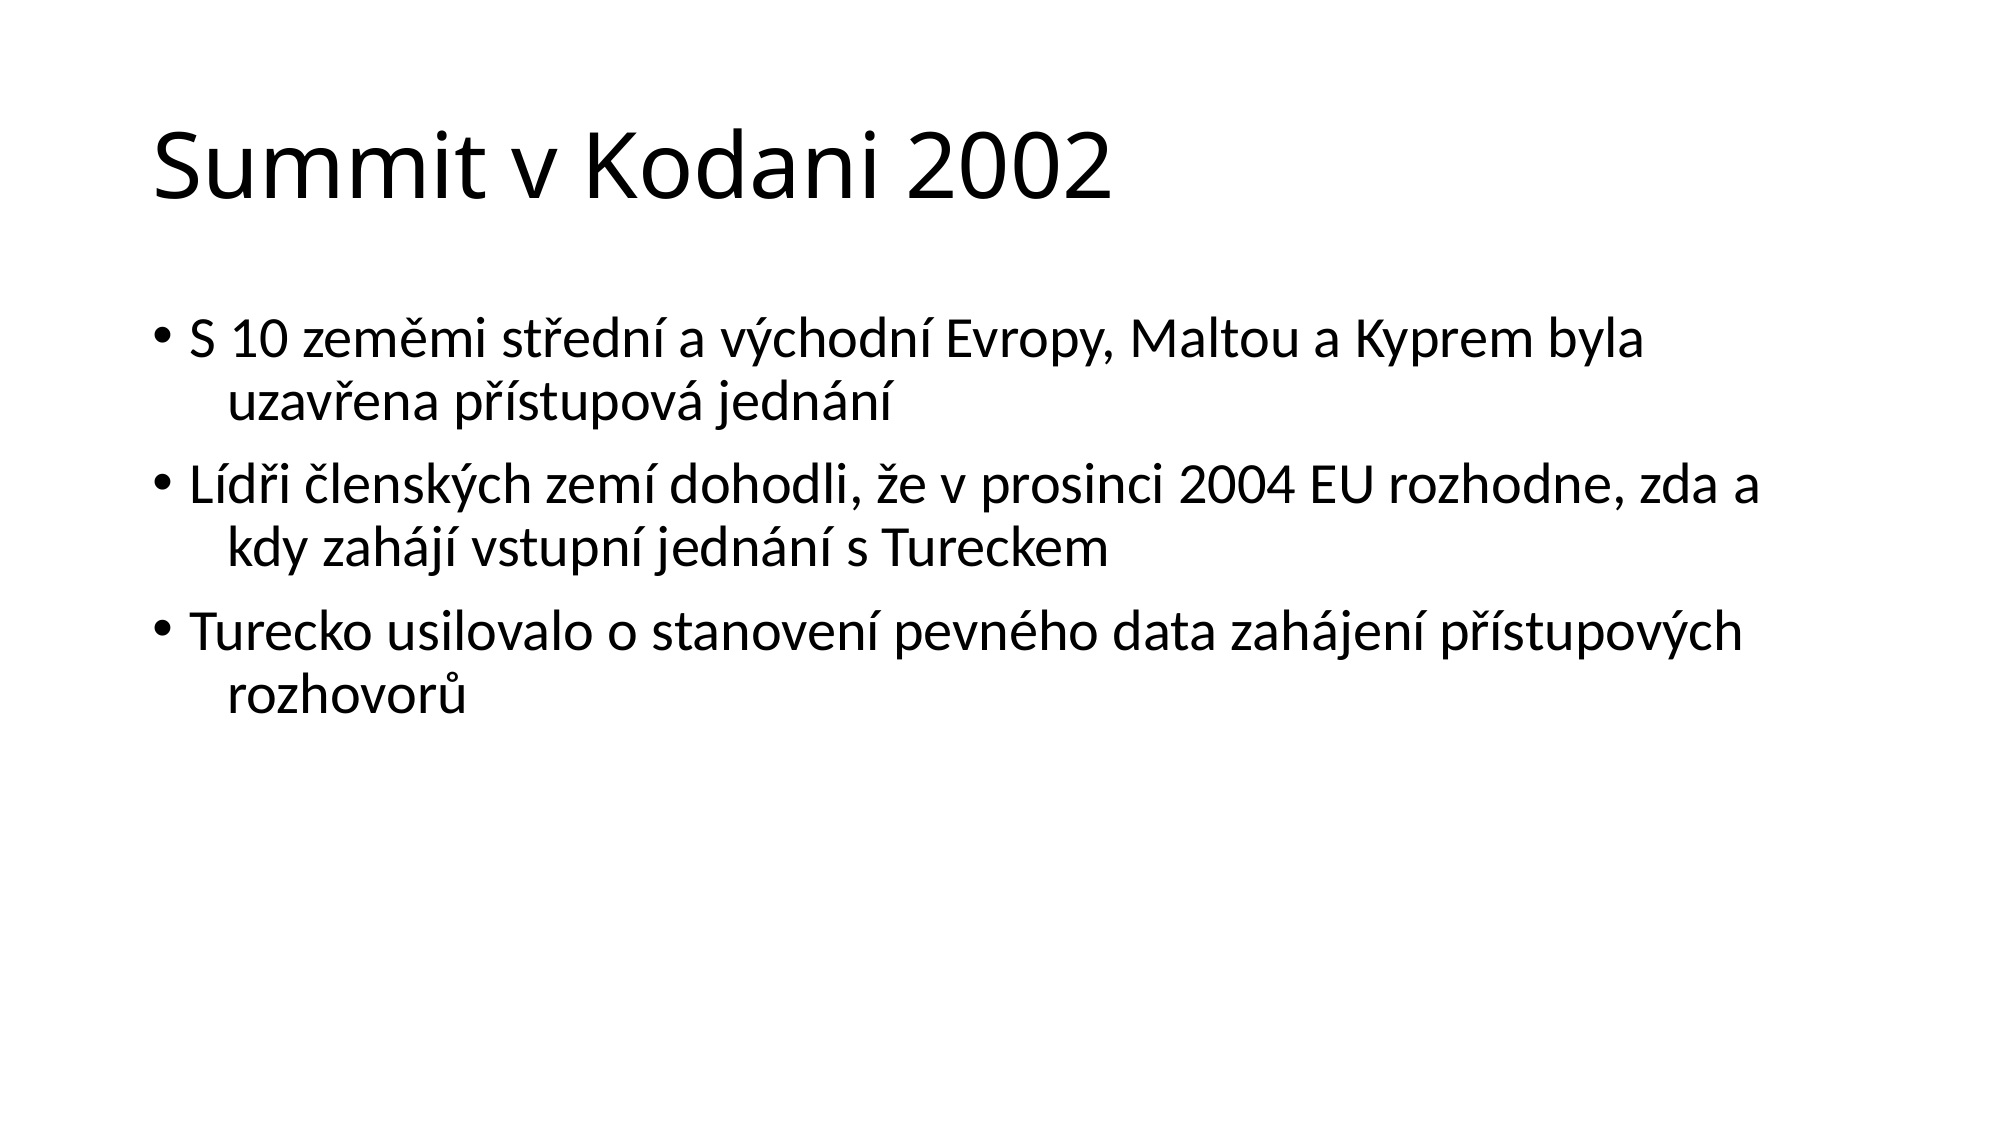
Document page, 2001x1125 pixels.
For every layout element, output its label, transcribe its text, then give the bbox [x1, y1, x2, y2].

title Summit v Kodani 2002 [137, 59, 1863, 278]
list S 10 zeměmi střední a východní Evropy, Maltou a Kyprem byla uzavřena přístupová jednání Lídři členských zemí dohodli, že v prosinci 2004 EU rozhodne, zda a kdy zahájí vstupní jednání s Tureckem Turecko usilovalo o stanovení pevného data zahájení přístupových rozhovorů [137, 299, 1863, 1014]
